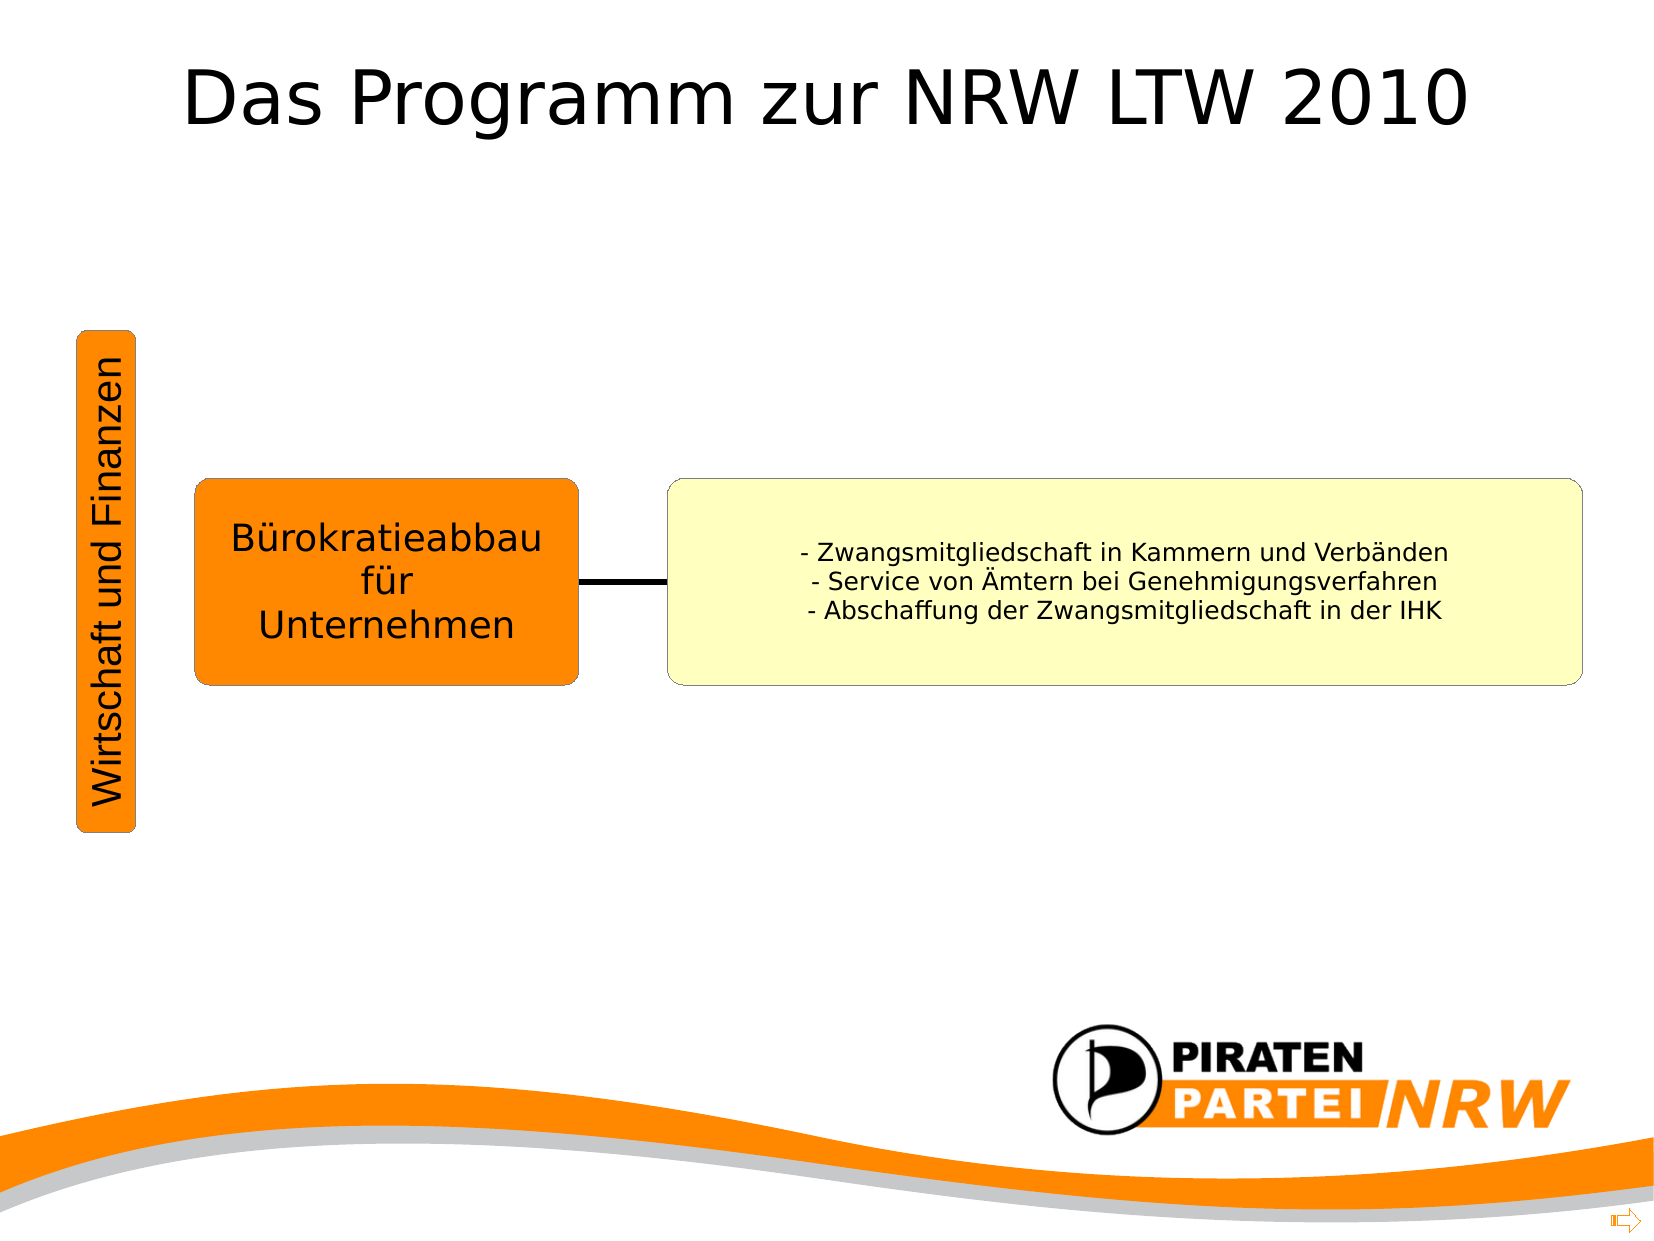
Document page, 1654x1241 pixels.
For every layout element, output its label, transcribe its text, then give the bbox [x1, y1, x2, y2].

text_box Bürokratieabbau für Unternehmen [194, 478, 579, 686]
title Das Programm zur NRW LTW 2010 [82, 0, 1571, 352]
picture [1045, 1021, 1579, 1140]
text_box Wirtschaft und Finanzen [76, 330, 136, 833]
text_box - Zwangsmitgliedschaft in Kammern und Verbänden - Service von Ämtern bei Genehmigungsverfahren - Abschaffung der Zwangsmitgliedschaft in der IHK [667, 478, 1583, 686]
